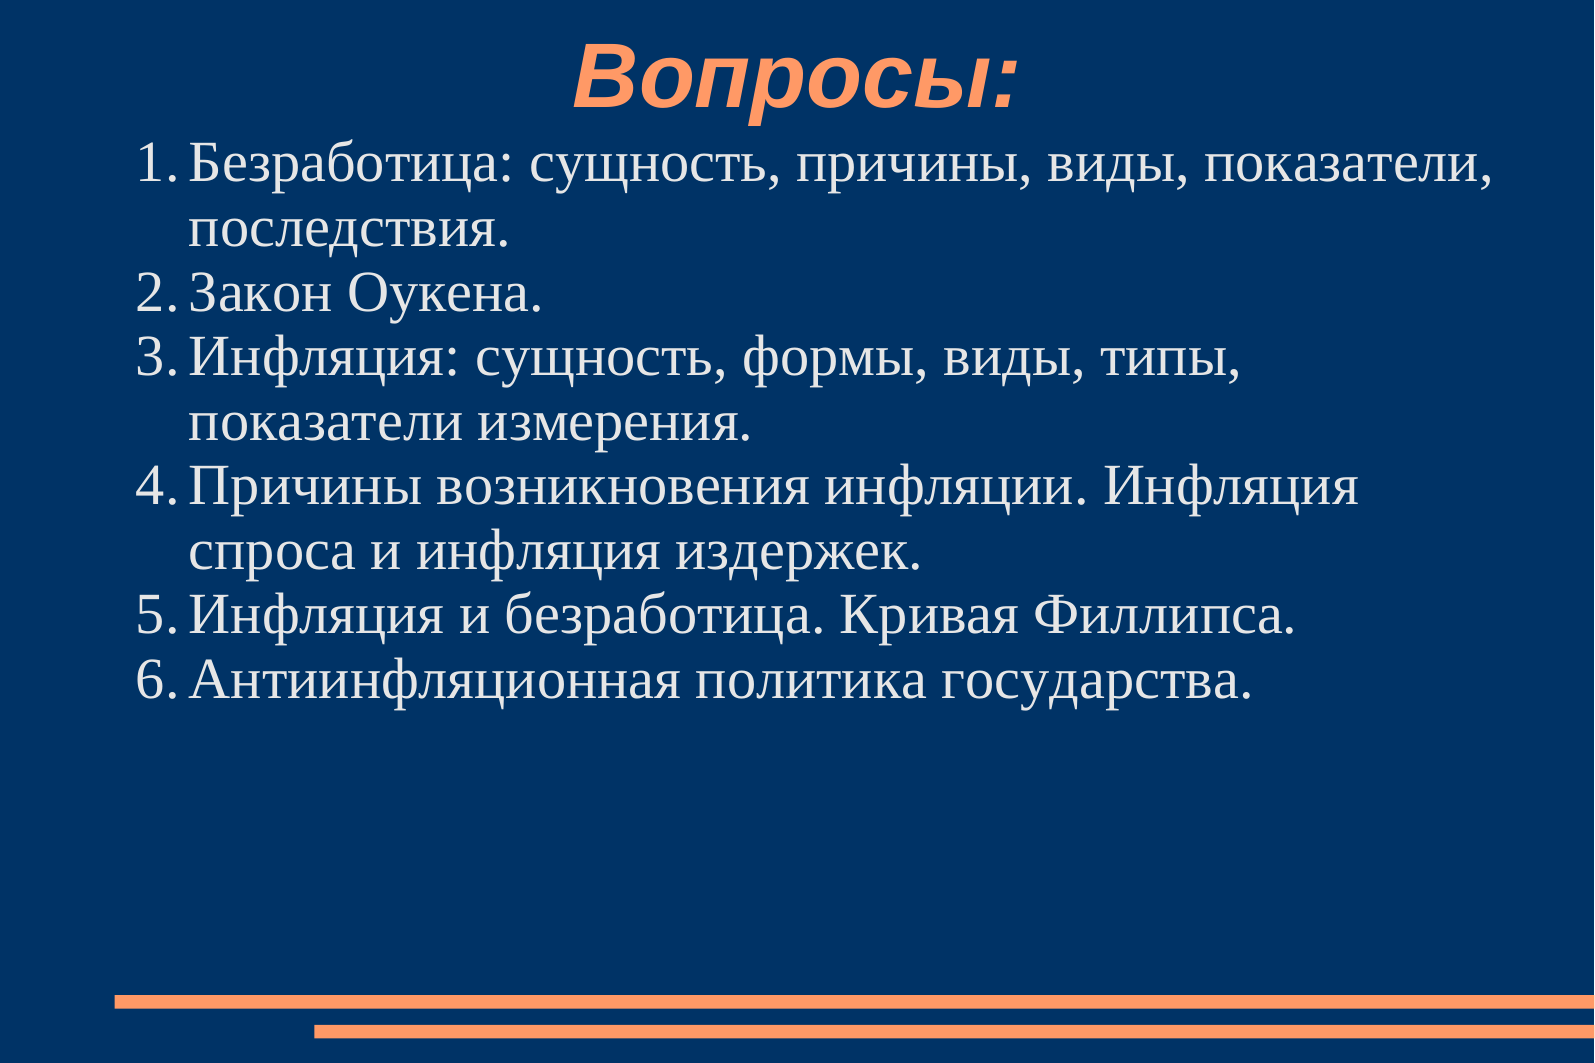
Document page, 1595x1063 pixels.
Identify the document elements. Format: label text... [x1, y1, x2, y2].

list Безработица: сущность, причины, виды, показатели, последствия. Закон Оукена. Инфляция: сущность, формы, виды, типы, показатели измерения. Причины возникновения инфляции. Инфляция спроса и инфляция издержек. Инфляция и безработица. Кривая Филлипса. Антиинфляционная политика государства. [118, 129, 1506, 810]
title Вопросы: [117, 0, 1479, 165]
